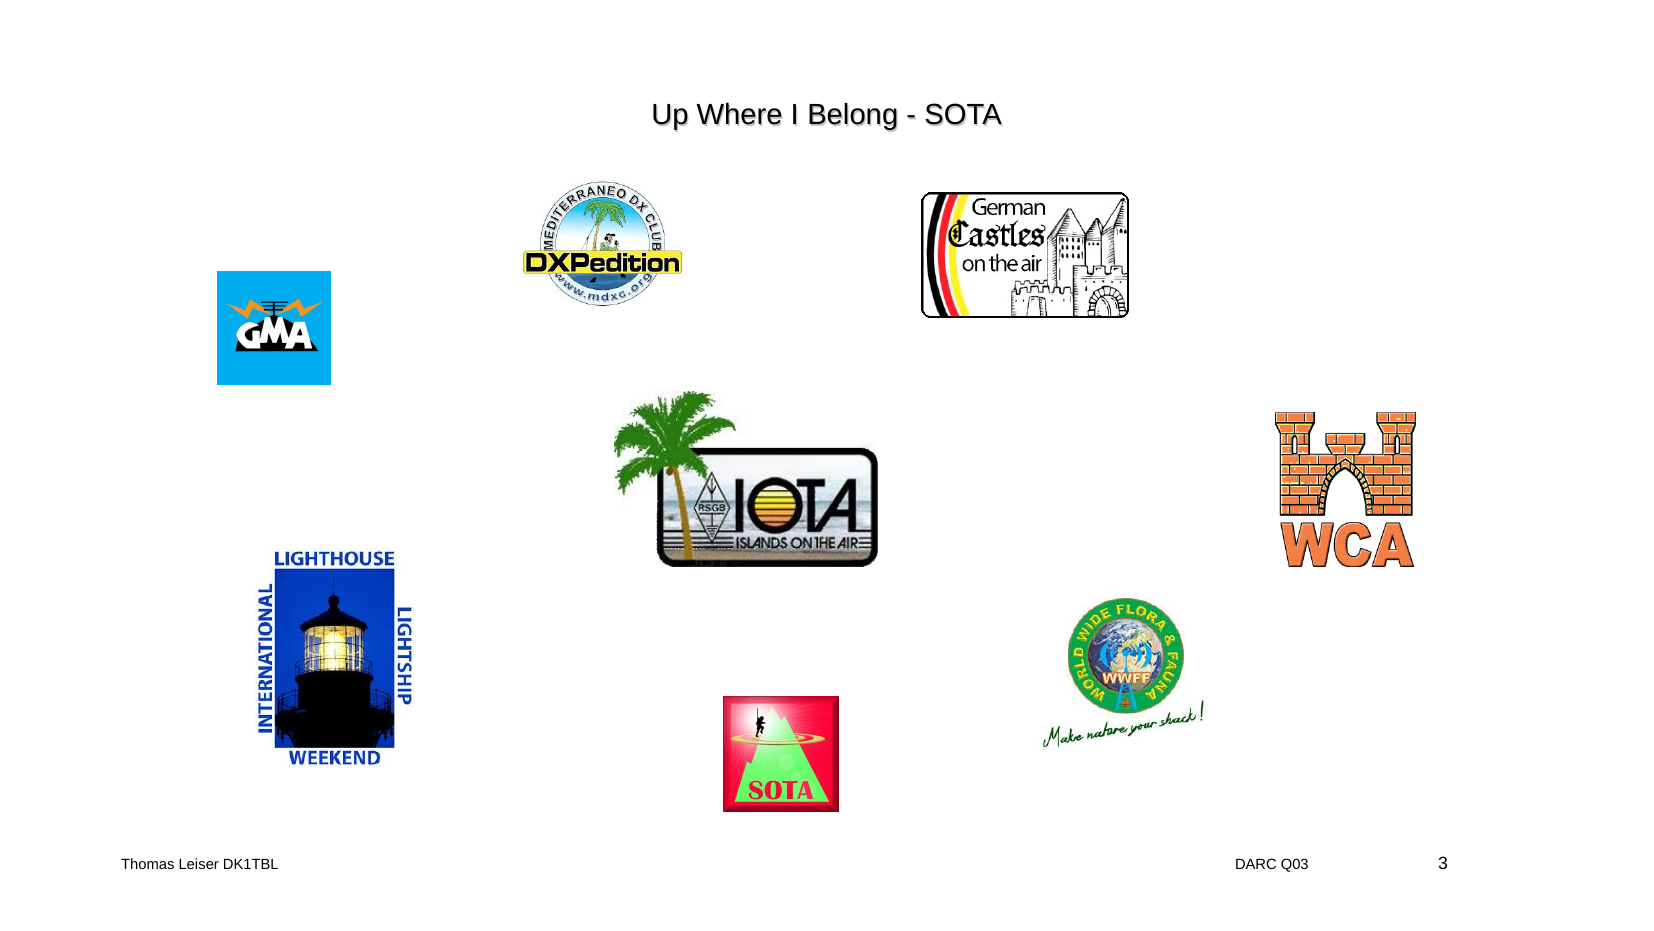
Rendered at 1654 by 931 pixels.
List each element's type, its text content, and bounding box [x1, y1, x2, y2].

picture [1275, 412, 1416, 567]
list Thomas Leiser DK1TBL DARC Q03 3 [70, 826, 1559, 895]
picture [255, 548, 414, 768]
picture [921, 192, 1129, 318]
picture [614, 391, 878, 567]
picture [723, 696, 839, 812]
picture [232, 300, 318, 351]
title Up Where I Belong - SOTA [82, 37, 1571, 193]
picture [519, 177, 686, 308]
picture [1039, 591, 1205, 756]
